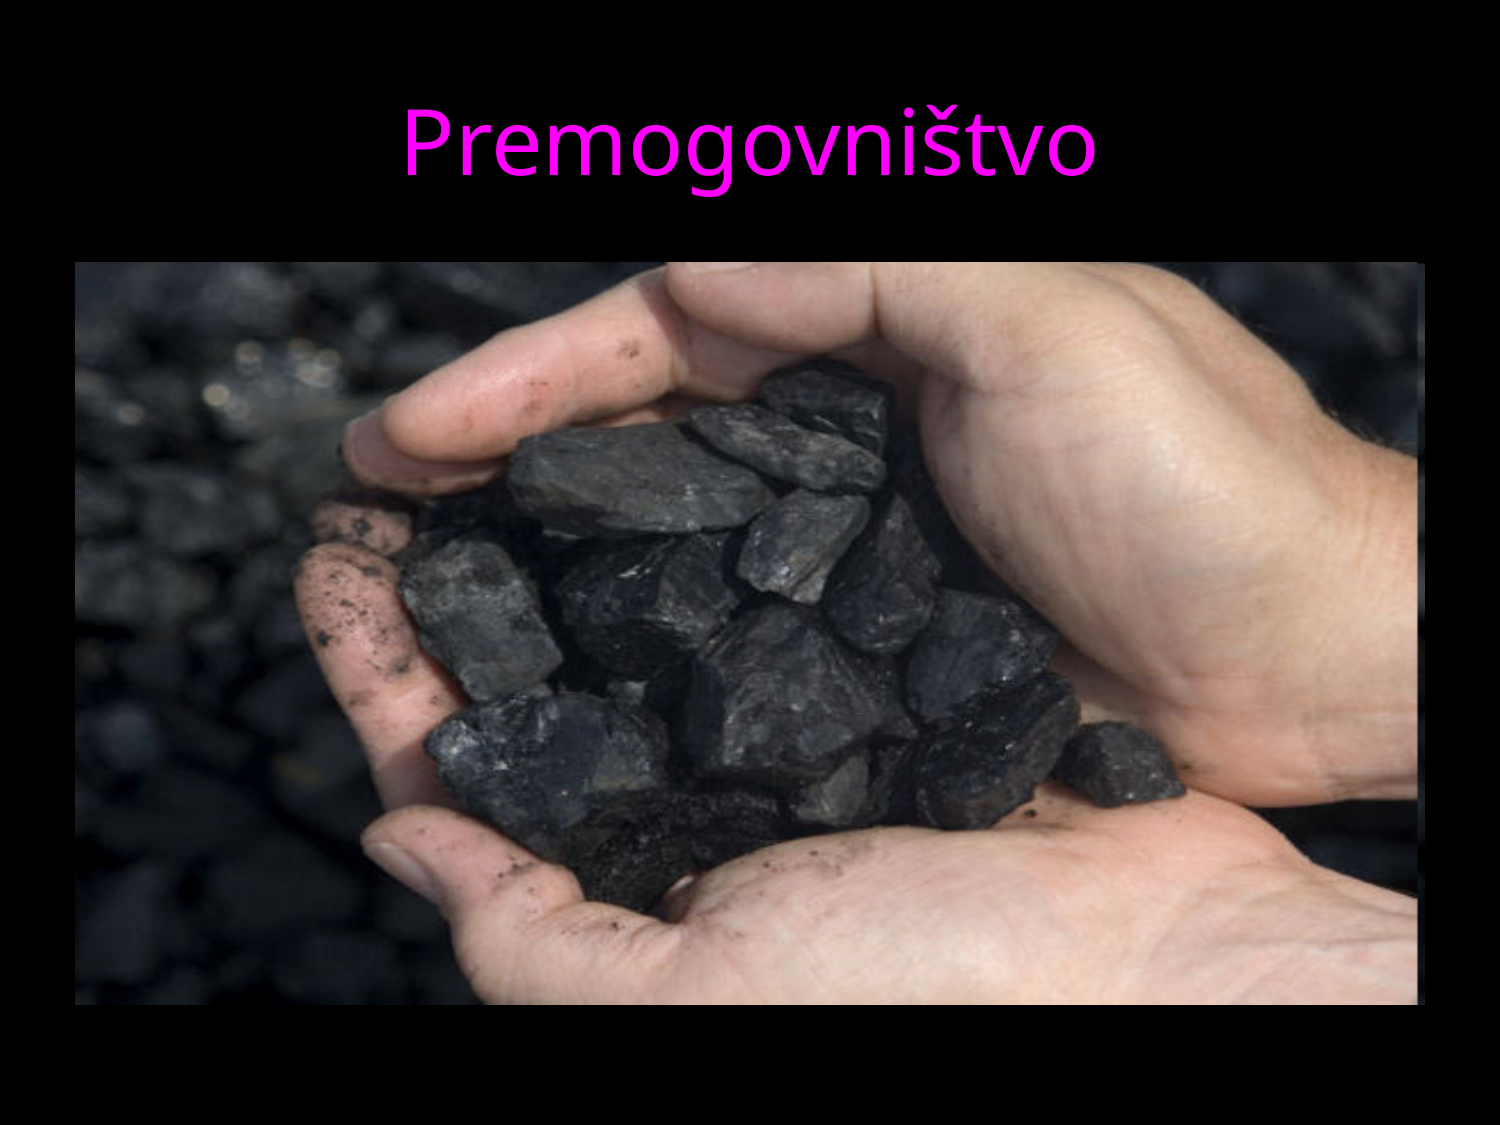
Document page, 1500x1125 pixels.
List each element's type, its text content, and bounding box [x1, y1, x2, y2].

picture [75, 262, 1425, 1005]
title Premogovništvo [75, 45, 1425, 233]
